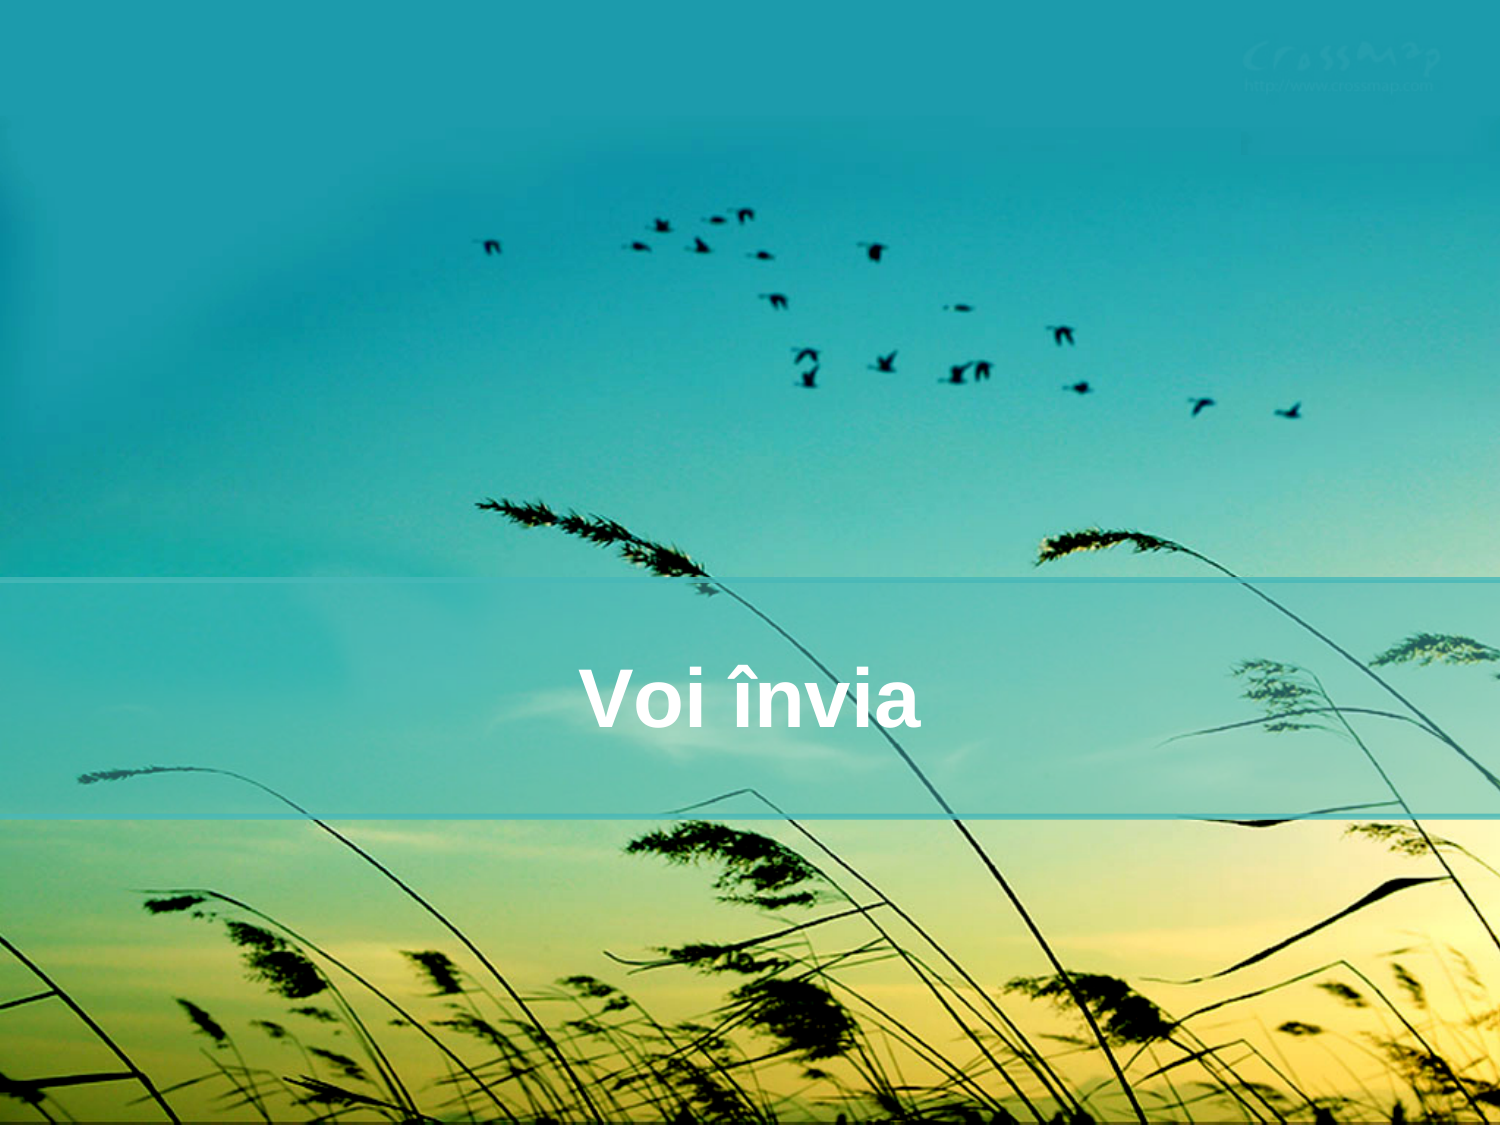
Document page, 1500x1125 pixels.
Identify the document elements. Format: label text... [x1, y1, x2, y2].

title Voi învia [0, 580, 1500, 817]
picture [0, 0, 1500, 577]
picture [0, 820, 1500, 1125]
